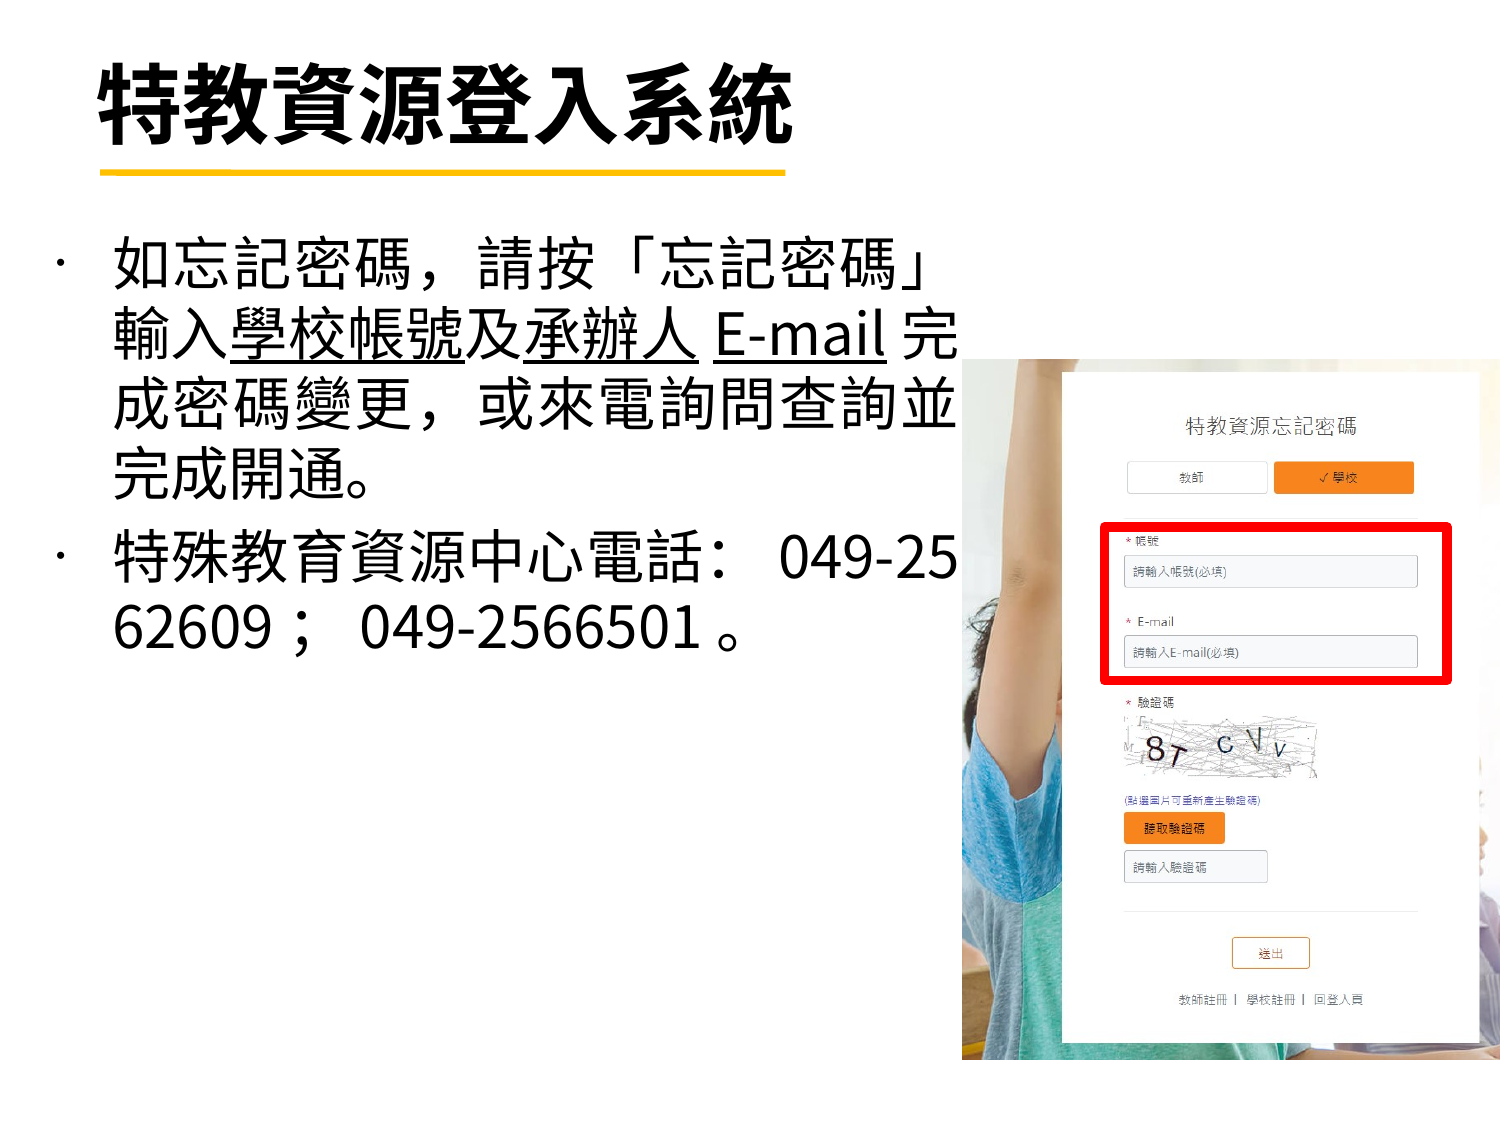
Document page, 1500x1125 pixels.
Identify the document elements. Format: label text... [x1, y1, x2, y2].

text_box 特教資源登入系統 [80, 42, 811, 163]
picture [962, 359, 1500, 1060]
list 如忘記密碼，請按「忘記密碼」輸入學校帳號及承辦人E-mail完成密碼變更，或來電詢問查詢並完成開通。 特殊教育資源中心電話：049-2562609；049-2566501。 [41, 219, 975, 1071]
